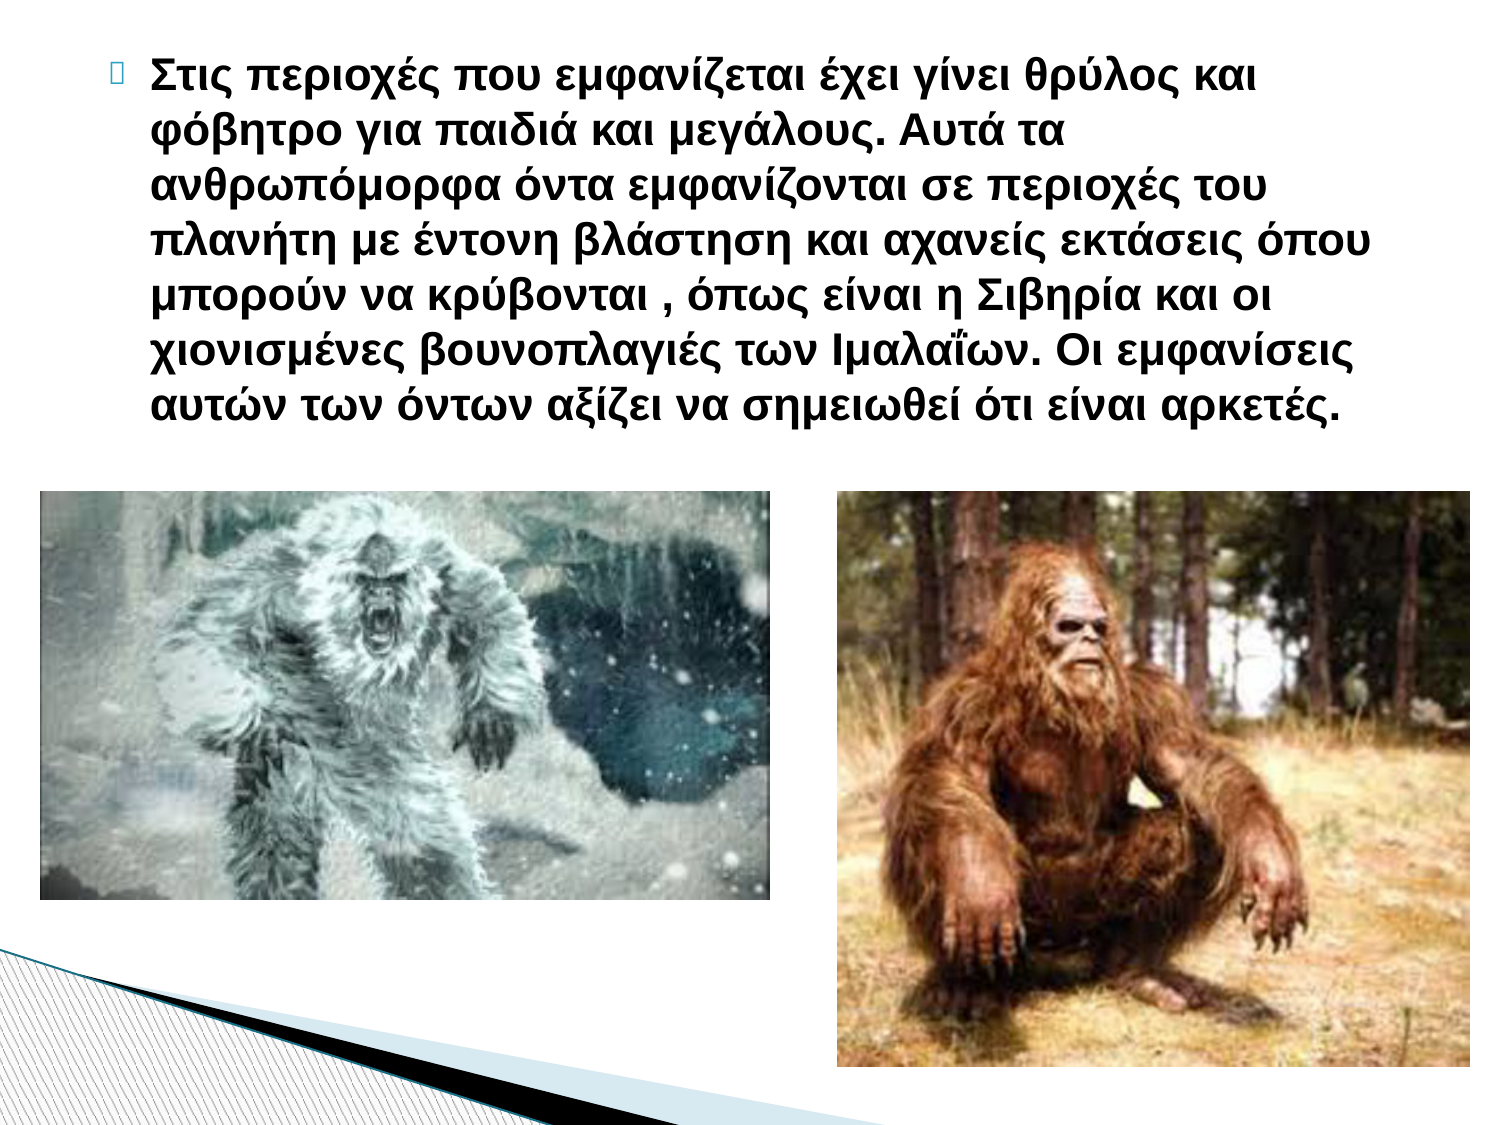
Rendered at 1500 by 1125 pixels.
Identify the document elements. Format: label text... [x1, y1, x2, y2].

list Στις περιοχές που εμφανίζεται έχει γίνει θρύλος και φόβητρο για παιδιά και μεγάλους. Αυτά τα ανθρωπόμορφα όντα εμφανίζονται σε περιοχές του πλανήτη με έντονη βλάστηση και αχανείς εκτάσεις όπου μπορούν να κρύβονται , όπως είναι η Σιβηρία και οι χιονισμένες βουνοπλαγιές των Ιμαλαΐων. Οι εμφανίσεις αυτών των όντων αξίζει να σημειωθεί ότι είναι αρκετές. [75, 37, 1425, 780]
picture [837, 491, 1470, 1067]
picture [40, 491, 770, 900]
picture [0, 952, 543, 1125]
